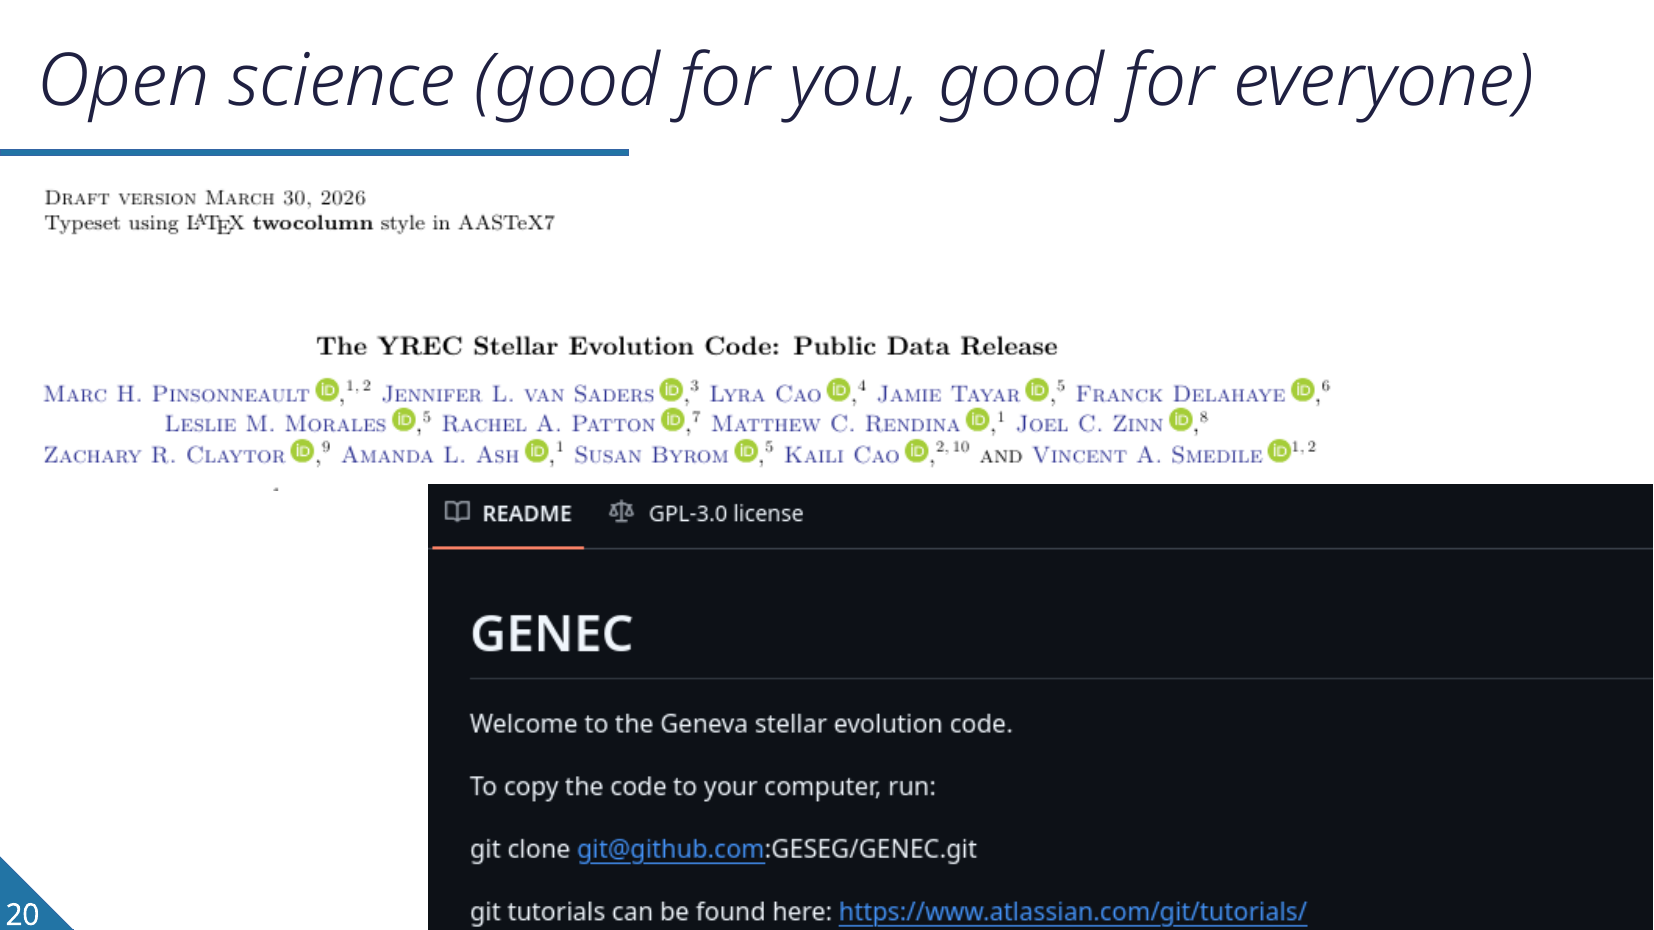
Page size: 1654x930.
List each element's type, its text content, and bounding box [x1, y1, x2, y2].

title Open science (good for you, good for everyone) [37, 0, 1612, 156]
picture [0, 164, 1653, 930]
